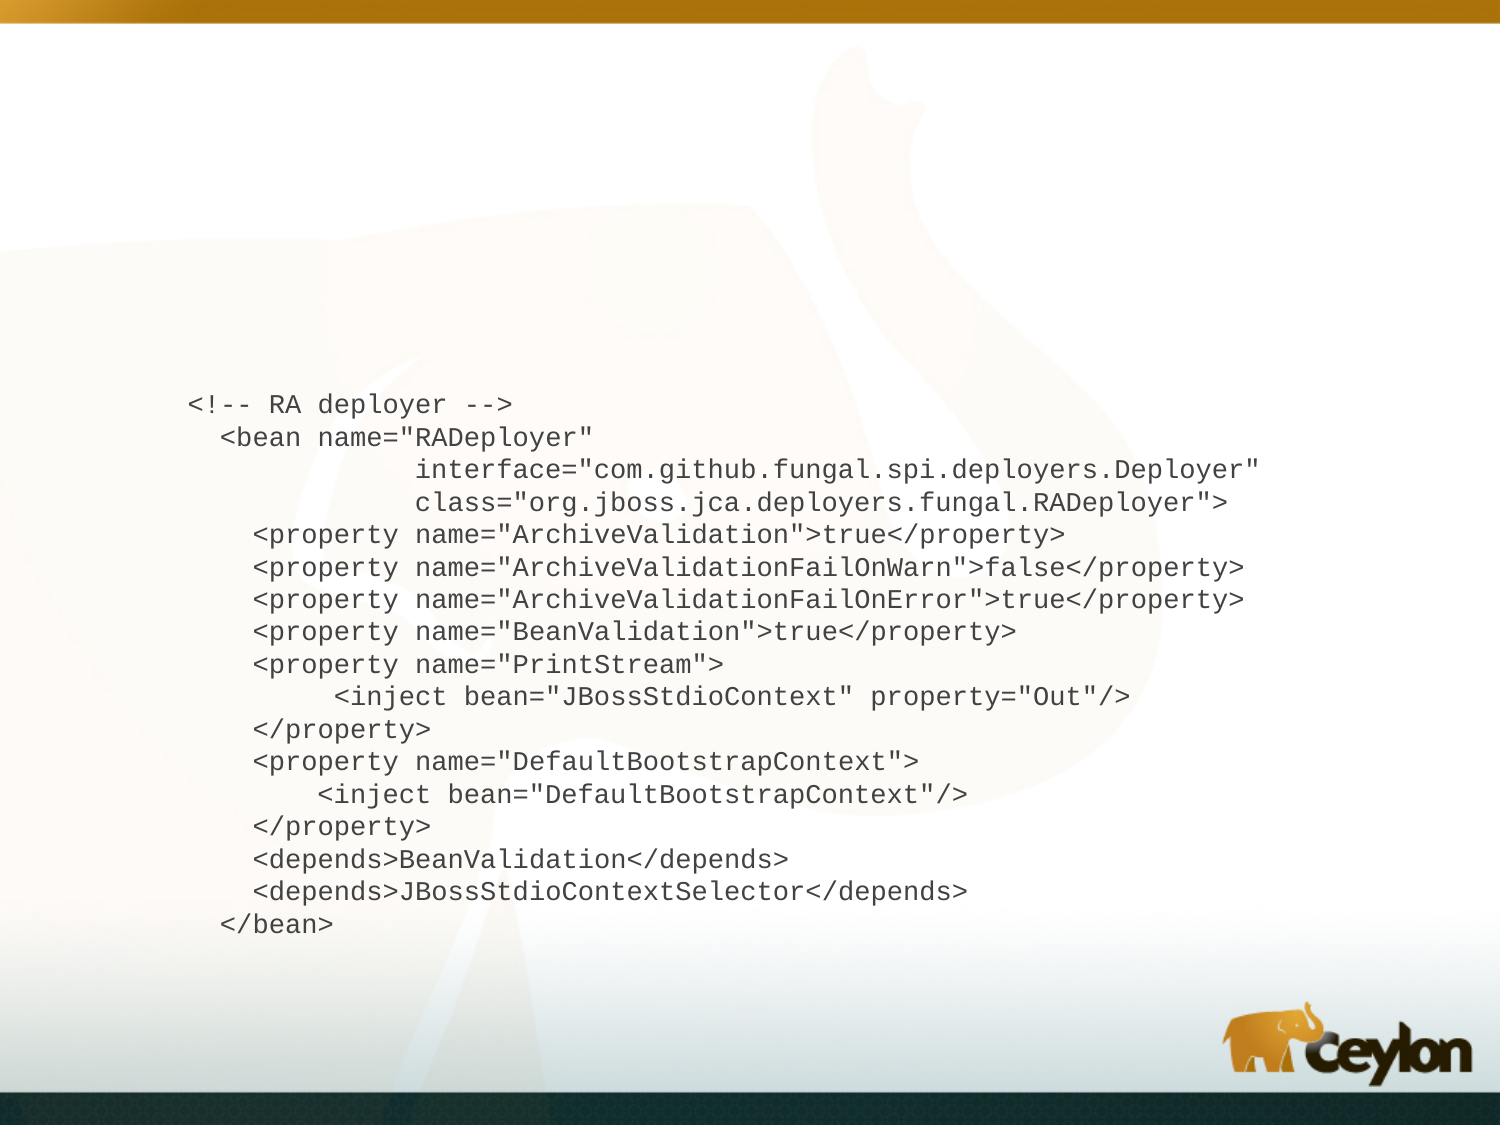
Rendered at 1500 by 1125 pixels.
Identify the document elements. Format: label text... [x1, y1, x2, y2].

picture [0, 0, 1500, 1125]
subtitle <!-- RA deployer --> <bean name="RADeployer" interface="com.github.fungal.spi.deployers.Deployer" class="org.jboss.jca.deployers.fungal.RADeployer"> <property name="ArchiveValidation">true</property> <property name="ArchiveValidationFailOnWarn">false</property> <property name="ArchiveValidationFailOnError">true</property> <property name="BeanValidation">true</property> <property name="PrintStream"> <inject bean="JBossStdioContext" property="Out"/> </property> <property name="DefaultBootstrapContext"> <inject bean="DefaultBootstrapContext"/> </property> <depends>BeanValidation</depends> <depends>JBossStdioContextSelector</depends> </bean> [112, 332, 1388, 993]
